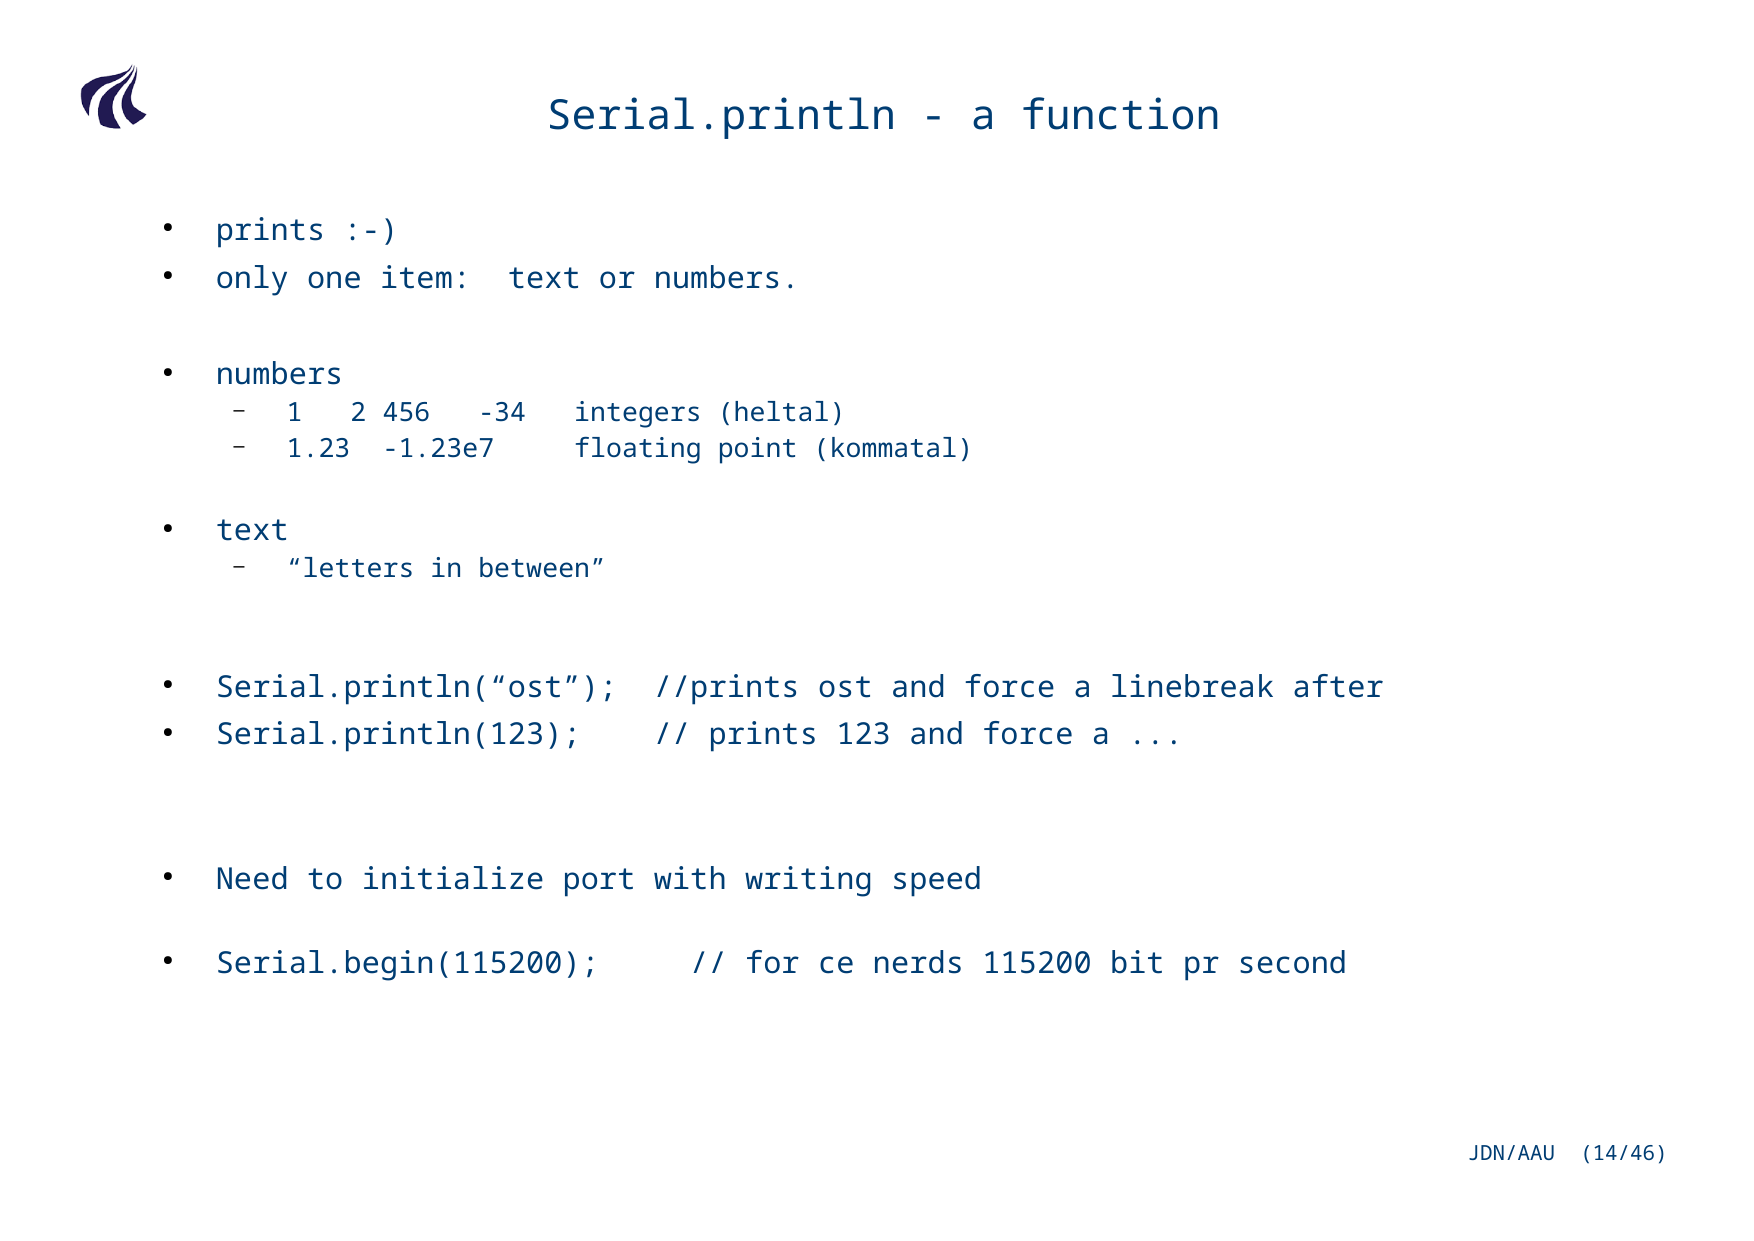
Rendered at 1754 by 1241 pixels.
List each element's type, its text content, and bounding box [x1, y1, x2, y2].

list prints :-) only one item: text or numbers. numbers 1 2 456 -34 integers (heltal) 1.23 -1.23e7 floating point (kommatal) text “letters in between” Serial.println(“ost”); //prints ost and force a linebreak after Serial.println(123); // prints 123 and force a ... Need to initialize port with writing speed Serial.begin(115200); // for ce nerds 115200 bit pr second [144, 208, 1618, 1064]
title Serial.println - a function [148, 72, 1621, 155]
picture [76, 60, 151, 131]
